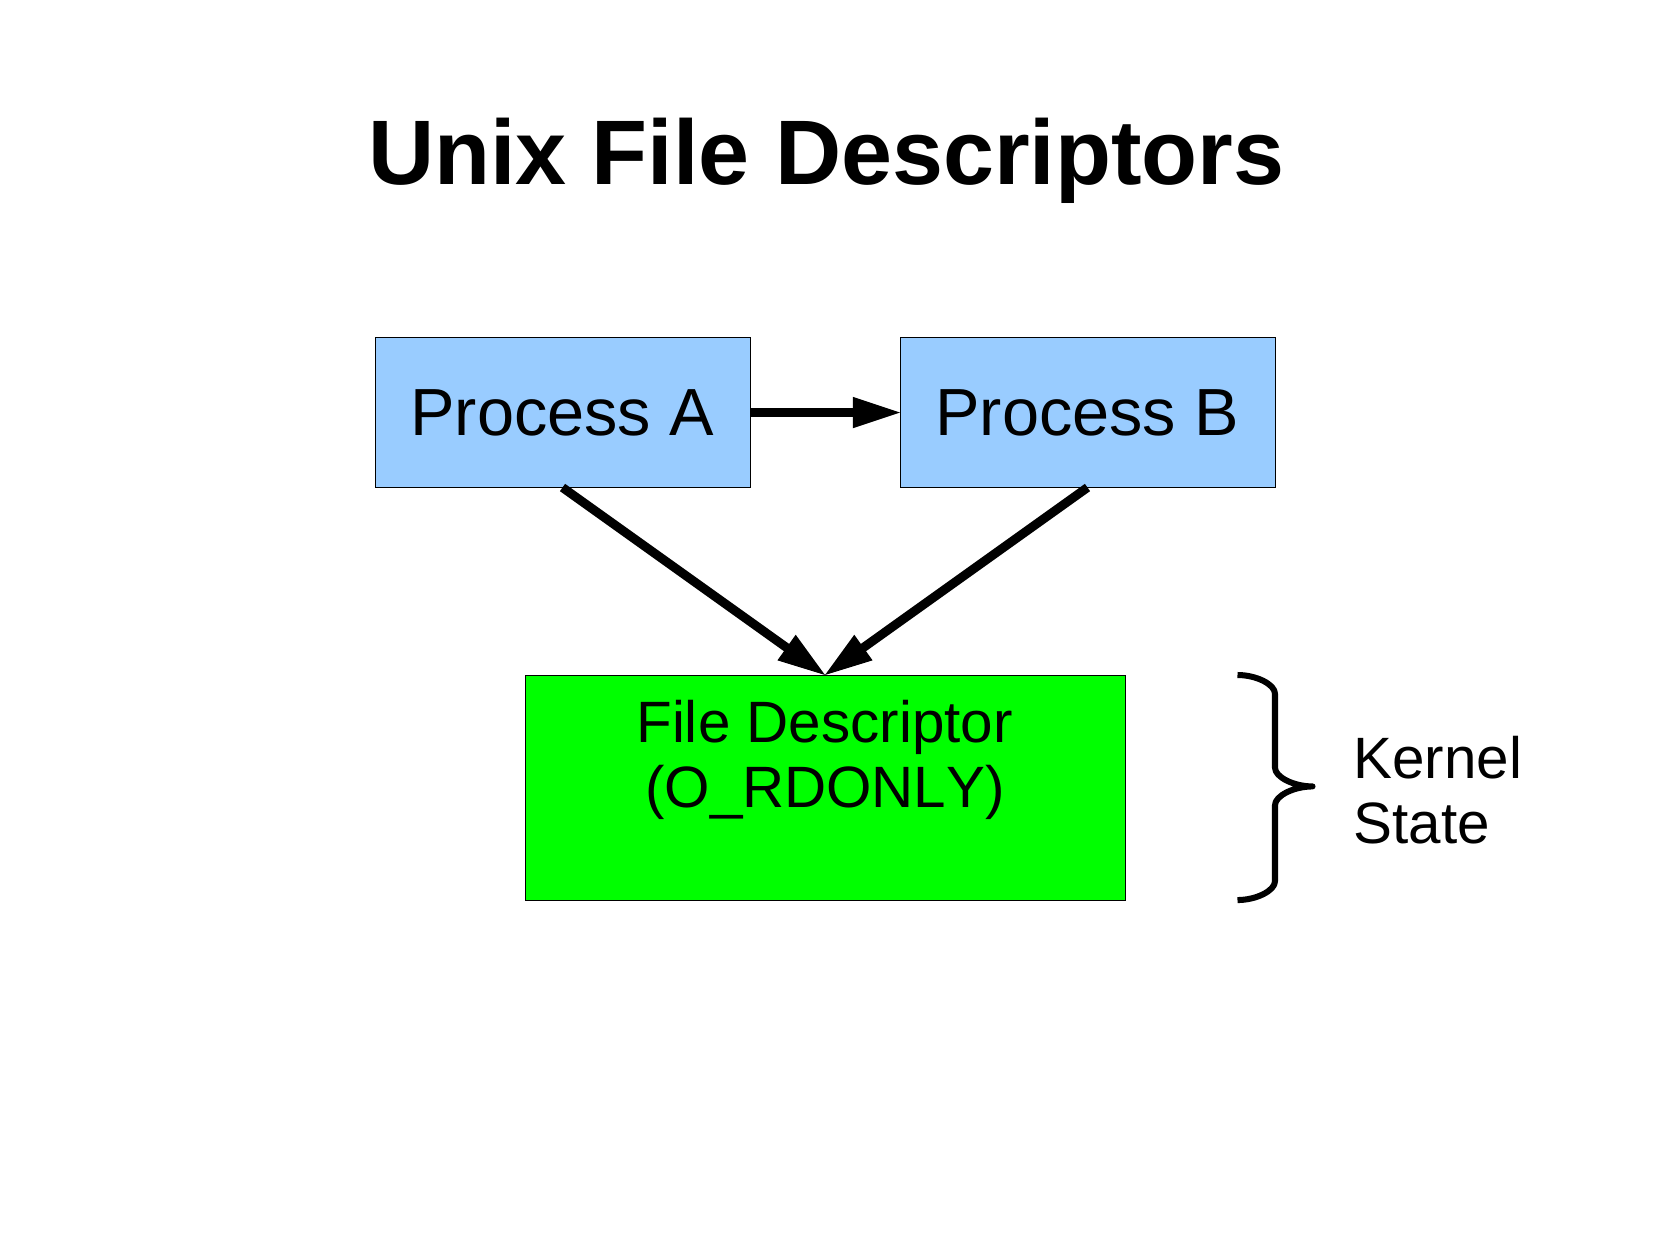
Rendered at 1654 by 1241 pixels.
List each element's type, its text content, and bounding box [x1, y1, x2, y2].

text_box File Descriptor (O_RDONLY) [525, 675, 1126, 901]
text_box Kernel State [1339, 718, 1538, 863]
title Unix File Descriptors [82, 49, 1571, 257]
text_box Process A [375, 337, 751, 488]
text_box Process B [900, 337, 1276, 488]
